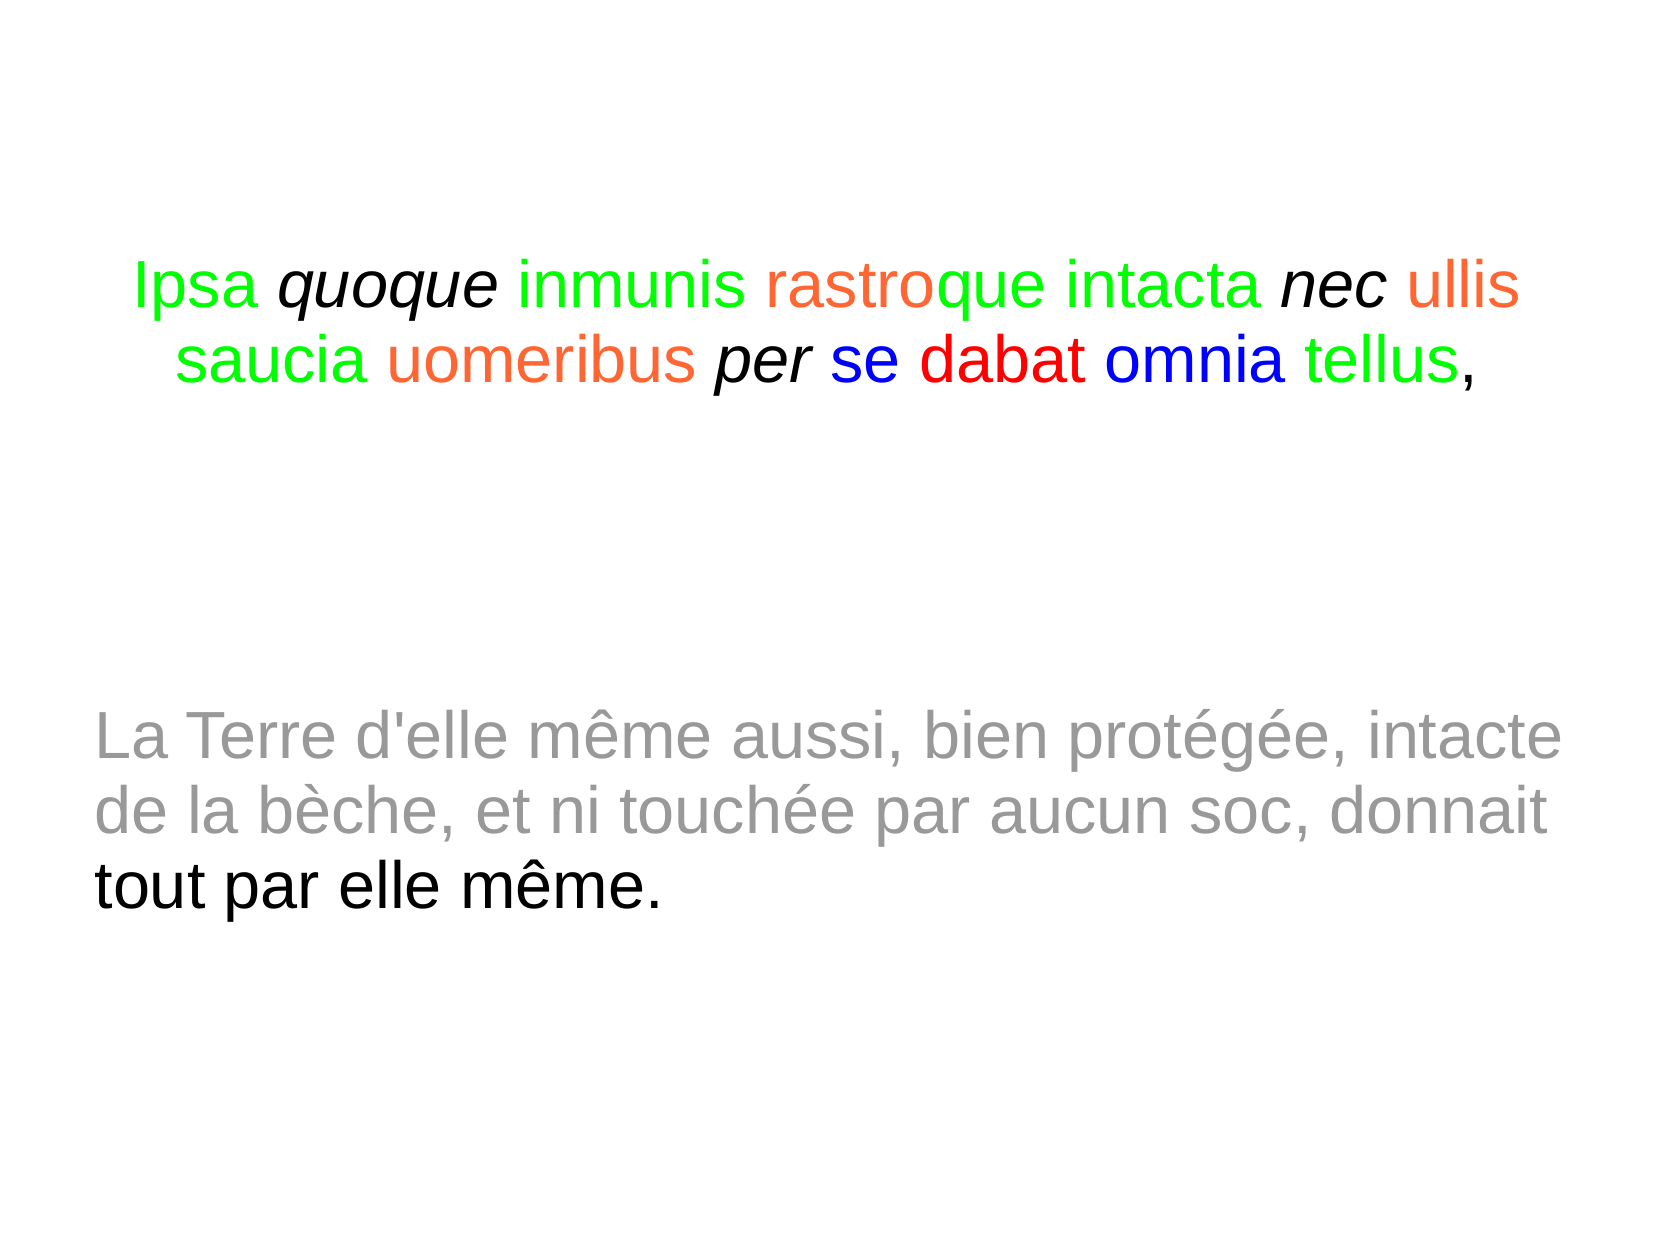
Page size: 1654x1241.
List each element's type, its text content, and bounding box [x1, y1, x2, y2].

title Ipsa quoque inmunis rastroque intacta nec ullis saucia uomeribus per se dabat omnia tellus, [82, 218, 1571, 426]
list La Terre d'elle même aussi, bien protégée, intacte de la bèche, et ni touchée par aucun soc, donnait tout par elle même. [94, 698, 1583, 1241]
